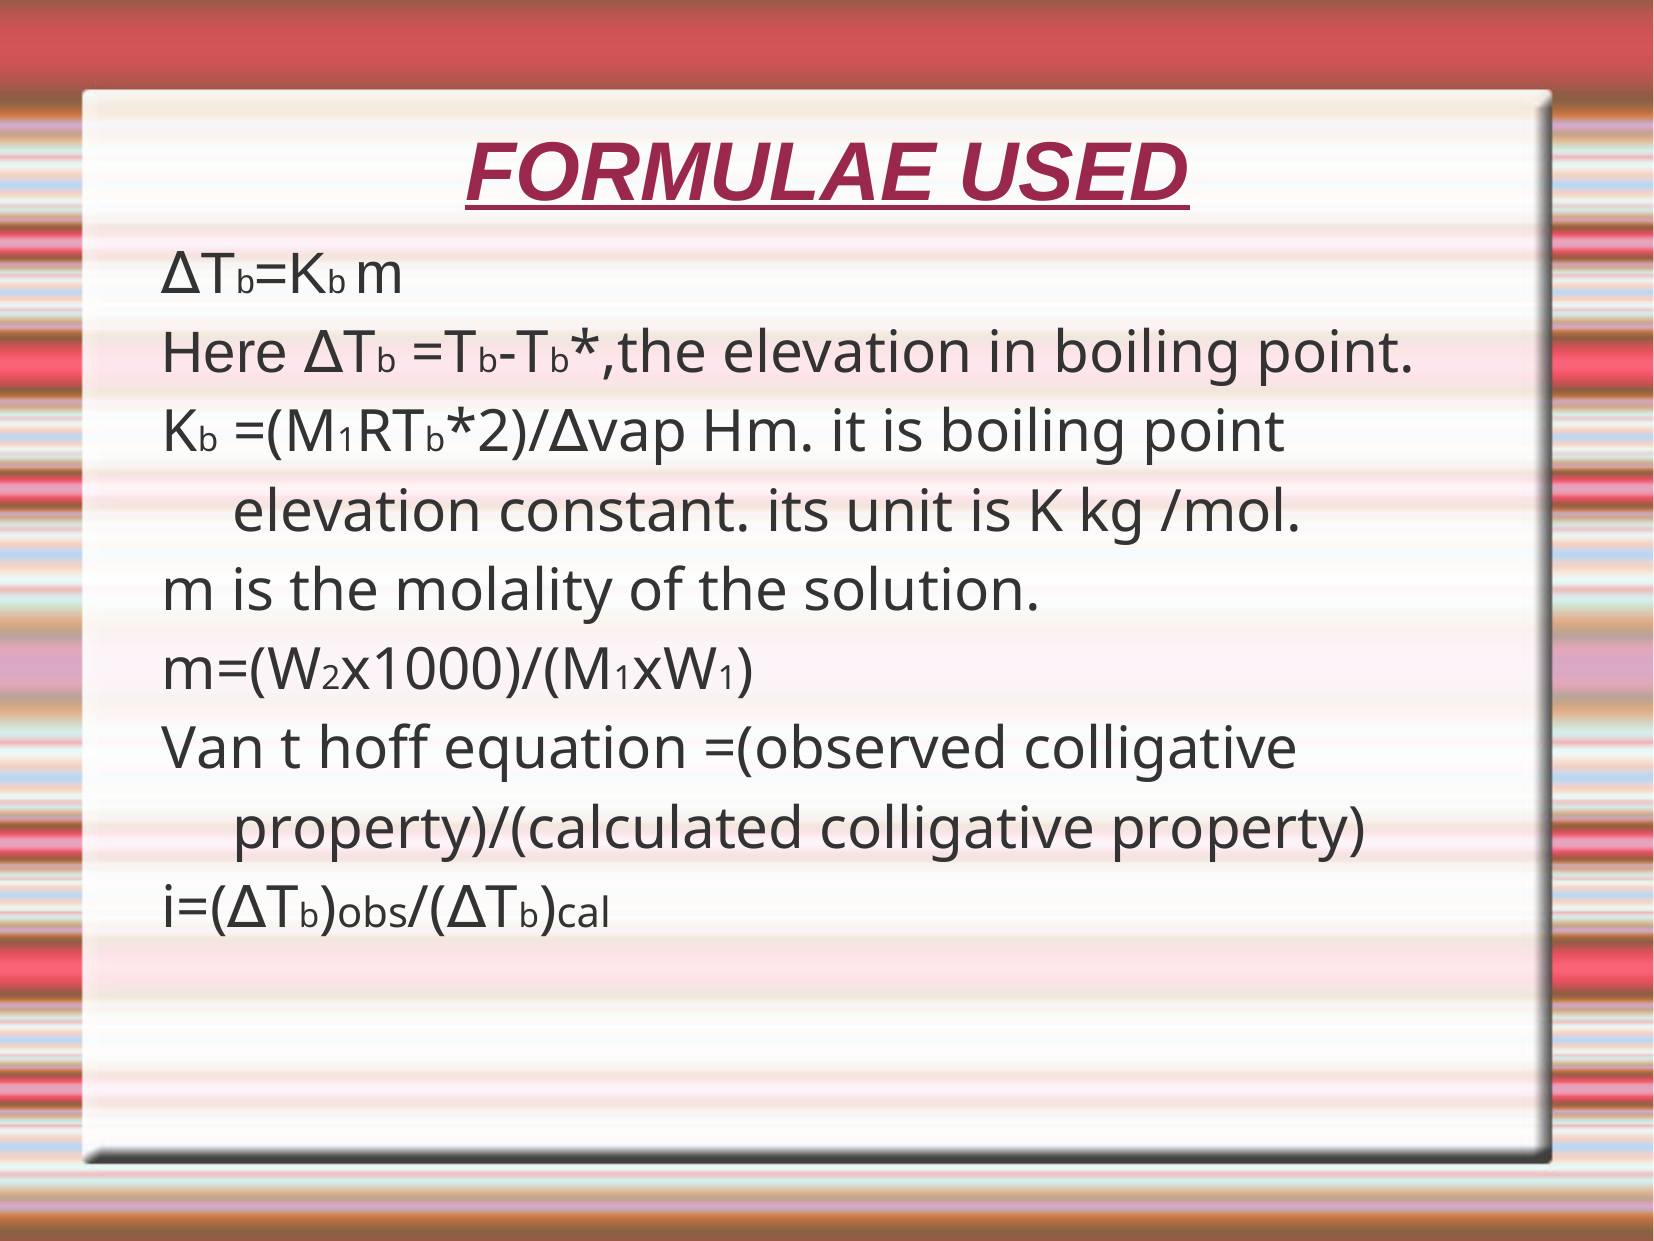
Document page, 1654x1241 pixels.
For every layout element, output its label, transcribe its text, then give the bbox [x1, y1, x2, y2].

picture [0, 0, 1654, 1241]
title FORMULAE USED [121, 114, 1534, 322]
list ∆Tb=Kb m Here ∆Tb =Tb-Tb*,the elevation in boiling point. Kb =(M1RTb*2)/∆vap Hm. it is boiling point elevation constant. its unit is K kg /mol. m is the molality of the solution. m=(W2x1000)/(M1xW1) Van t hoff equation =(observed colligative property)/(calculated colligative property) i=(∆Tb)obs/(∆Tb)cal [150, 231, 1531, 1013]
